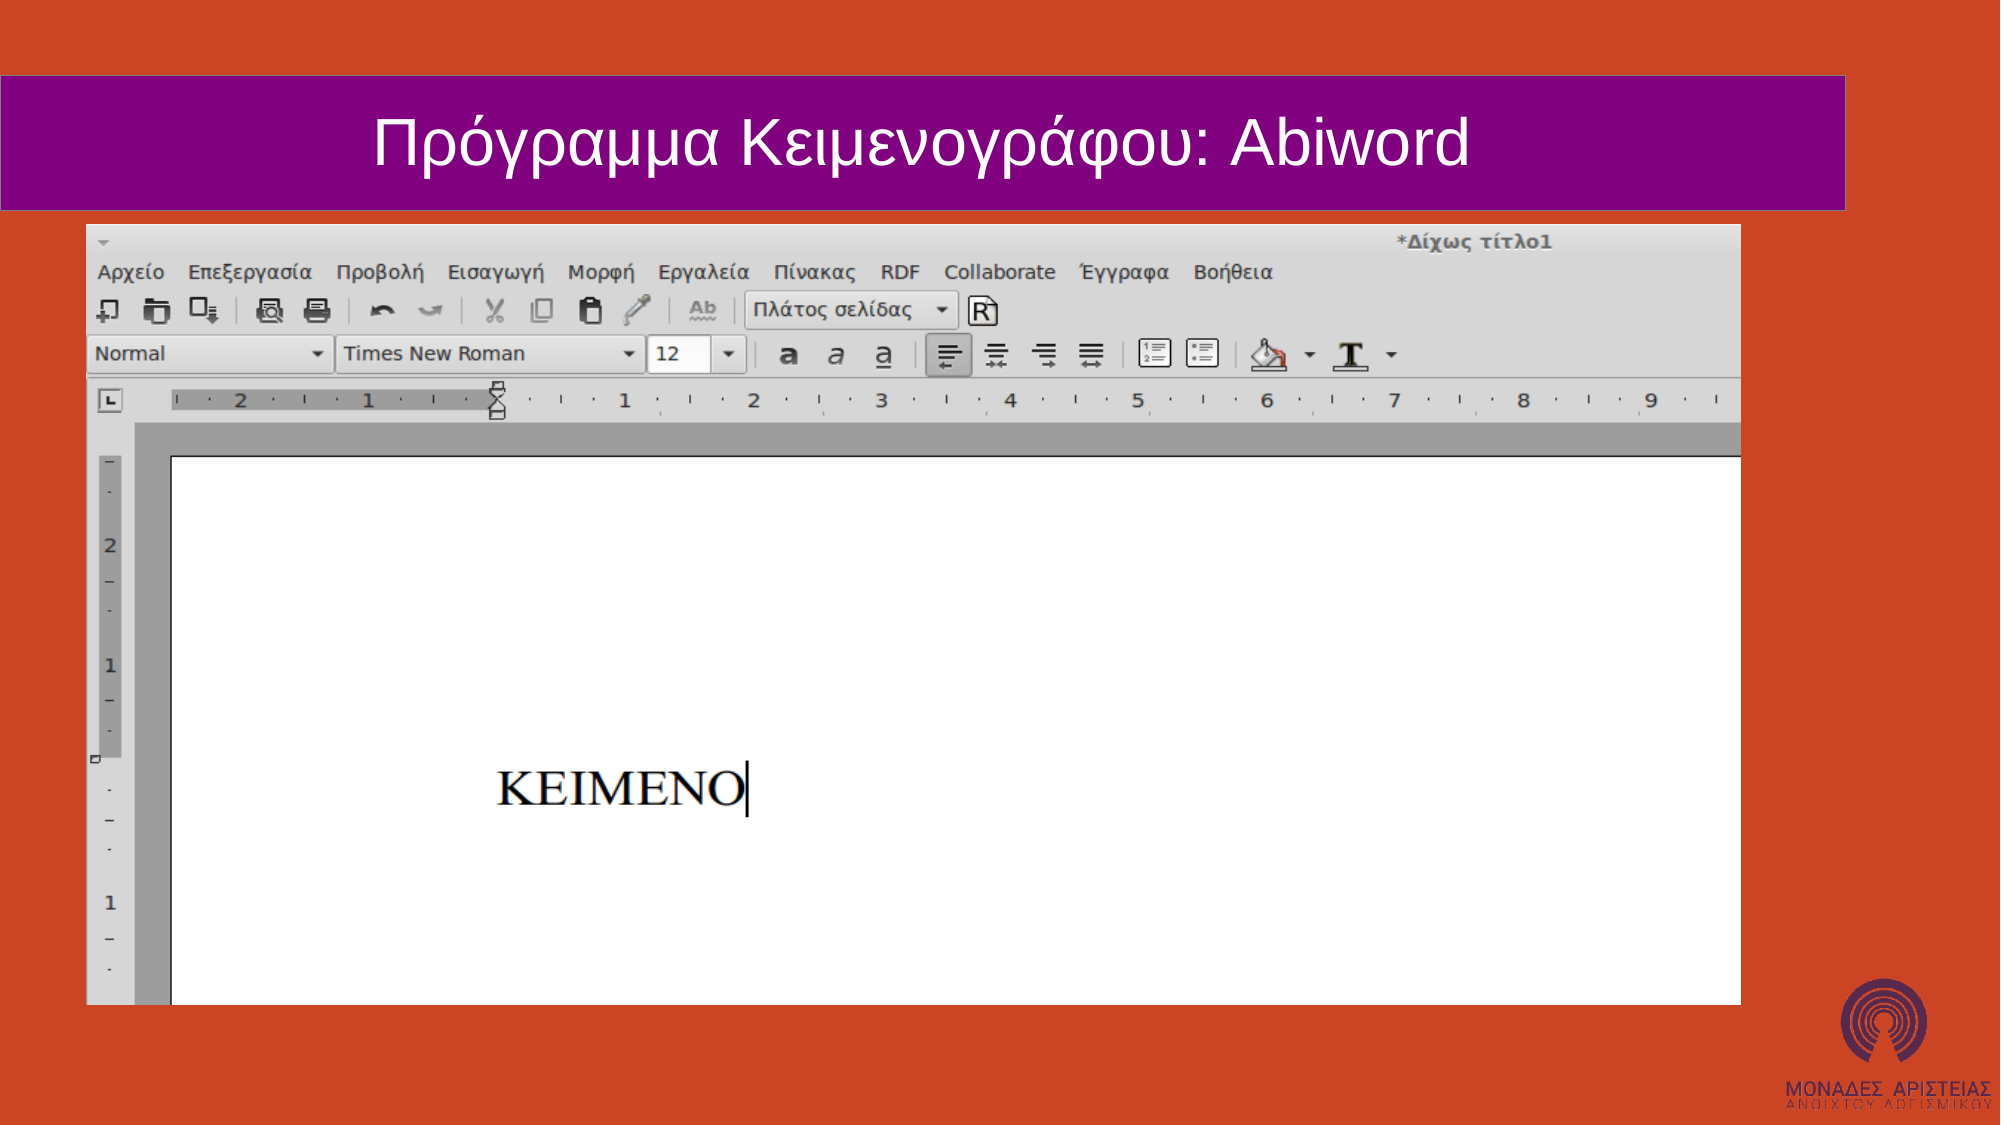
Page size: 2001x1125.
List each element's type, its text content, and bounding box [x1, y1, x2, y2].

picture [1785, 978, 1992, 1111]
text_box AbiWord είναι ένας επεξεργαστής κειμένου γραμμένος σε C++ Το όνομα "AbiWord" προέρχεται από τη ρίζα του την ισπανική λέξη «abierto", που σημαίνει «ανοιχτό» Abiword αρχικά ξεκίνησε από την SourceGear Corporation ως το πρώτο μέρος μιας πρότασης σουίτας γραφείου AbiSuite αλλά η ανάπτυξη της σουίτας σταμάτησε Σήμερα τρέχει σε Linux, Microsoft Windows, το ReactOS, Solaris, AmigaOS 4.0 (μέσω της μηχανής της Cygnix X11), MeeGo (στο smartphone Nokia N9), QNX και άλλα λειτουργικά συστήματα. Ιστοσελίδα: http://www.abisource.com/ [585, 314, 1826, 1066]
picture [86, 224, 1741, 1005]
text_box Πρόγραμμα Κειμενογράφου: Abiword [0, 75, 1846, 211]
